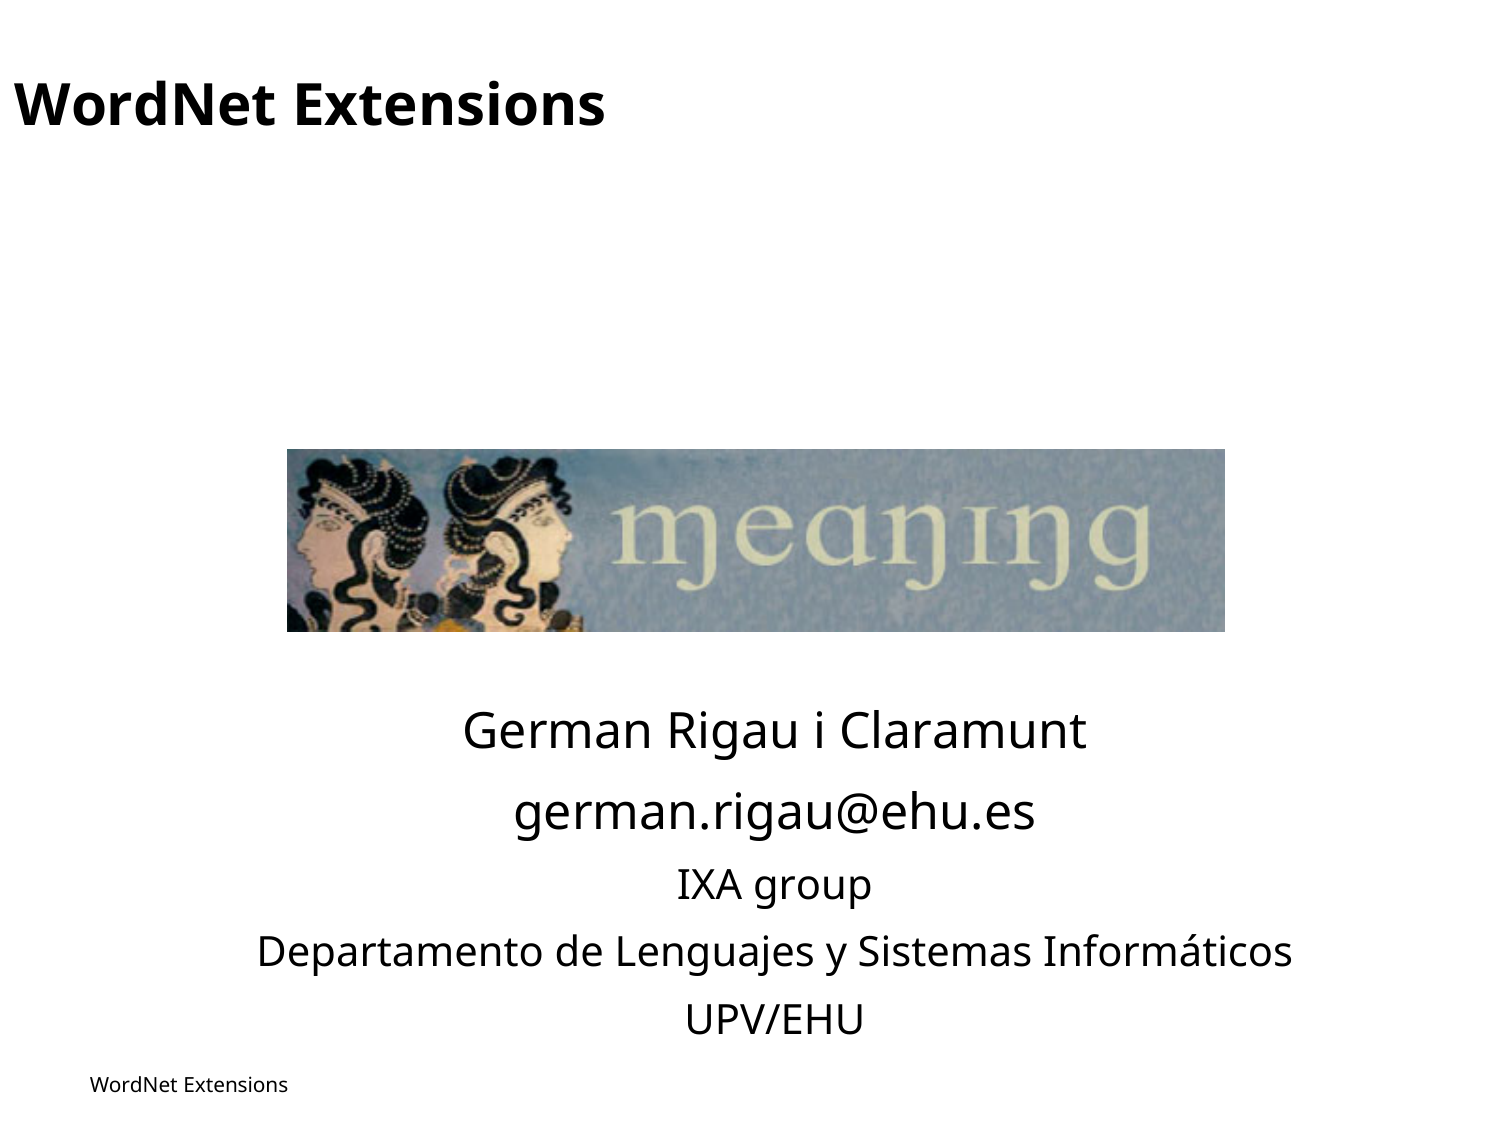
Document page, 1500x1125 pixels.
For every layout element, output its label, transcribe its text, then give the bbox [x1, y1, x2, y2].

text_box German Rigau i Claramunt german.rigau@ehu.es IXA group Departamento de Lenguajes y Sistemas Informáticos UPV/EHU [112, 687, 1438, 1051]
text_box WordNet Extensions [0, 0, 1276, 150]
picture [287, 449, 1225, 632]
